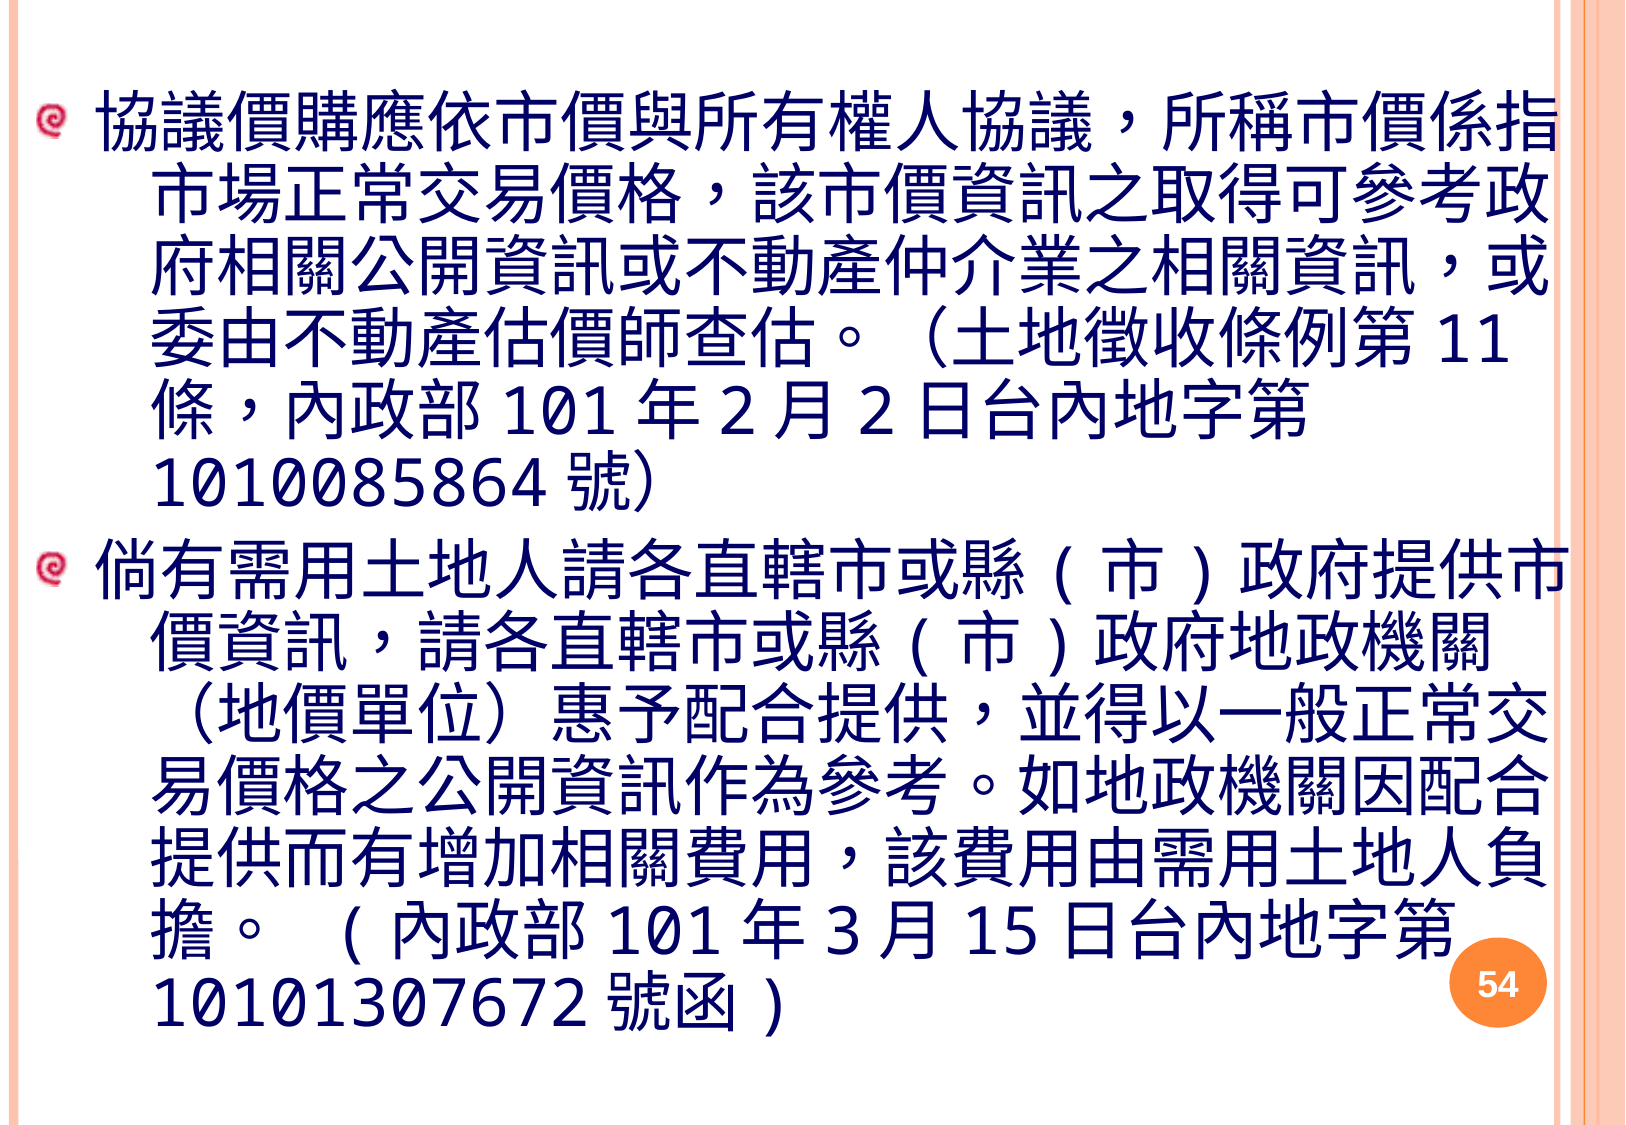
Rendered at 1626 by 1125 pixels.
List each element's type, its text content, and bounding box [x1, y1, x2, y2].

text_box 協議價購應依市價與所有權人協議，所稱市價係指市場正常交易價格，該市價資訊之取得可參考政府相關公開資訊或不動產仲介業之相關資訊，或委由不動產估價師查估。（土地徵收條例第11條，內政部101年2月2日台內地字第1010085864號） 倘有需用土地人請各直轄市或縣(市)政府提供市價資訊，請各直轄市或縣(市)政府地政機關（地價單位）惠予配合提供，並得以一般正常交易價格之公開資訊作為參考。如地政機關因配合提供而有增加相關費用，該費用由需用土地人負擔。 (內政部101年3月15日台內地字第10101307672號函) [22, 81, 1597, 873]
